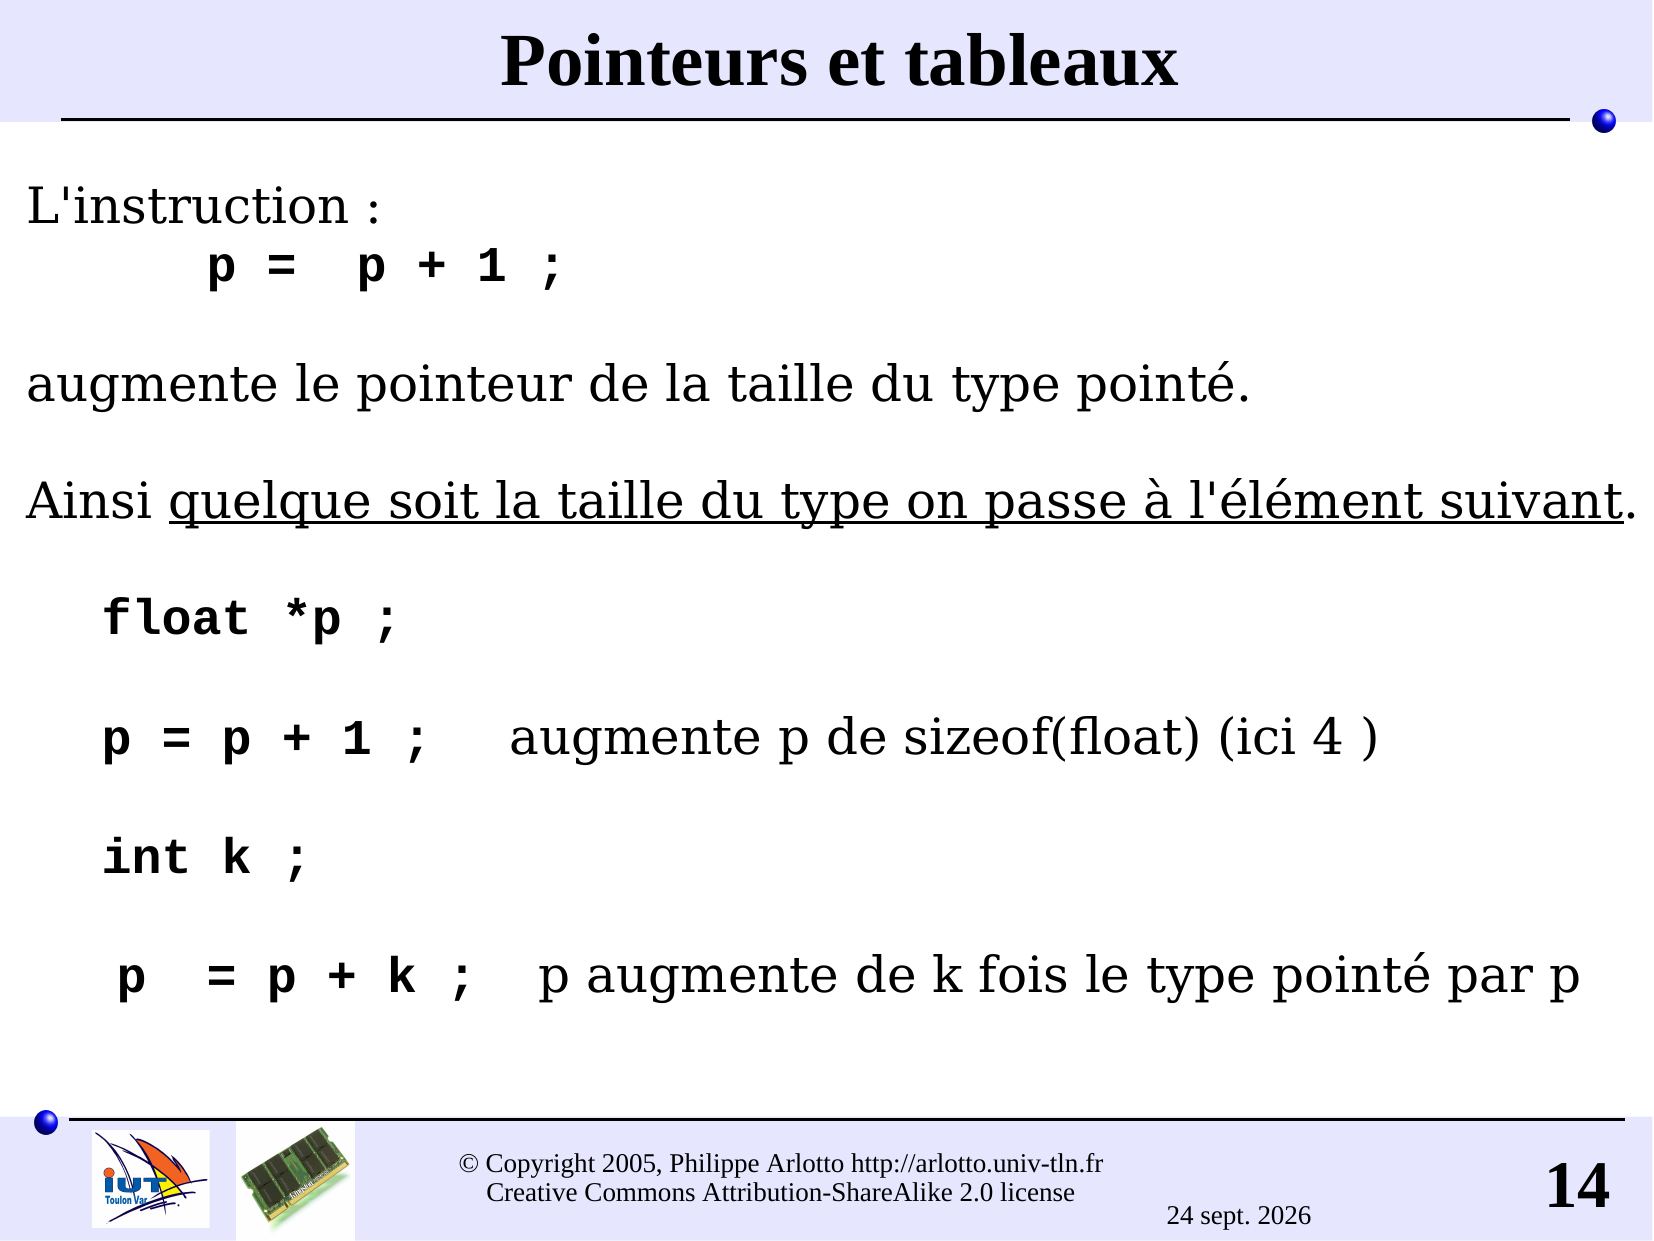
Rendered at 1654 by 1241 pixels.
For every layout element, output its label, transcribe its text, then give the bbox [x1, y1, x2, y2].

picture [236, 1121, 355, 1241]
text_box L'instruction : p = p + 1 ; augmente le pointeur de la taille du type pointé. Ainsi quelque soit la taille du type on passe à l'élément suivant. float *p ; p = p + 1 ; augmente p de sizeof(float) (ici 4 ) int k ; p = p + k ; p augmente de k fois le type pointé par p [26, 177, 1641, 1066]
title Pointeurs et tableaux [95, 14, 1585, 107]
